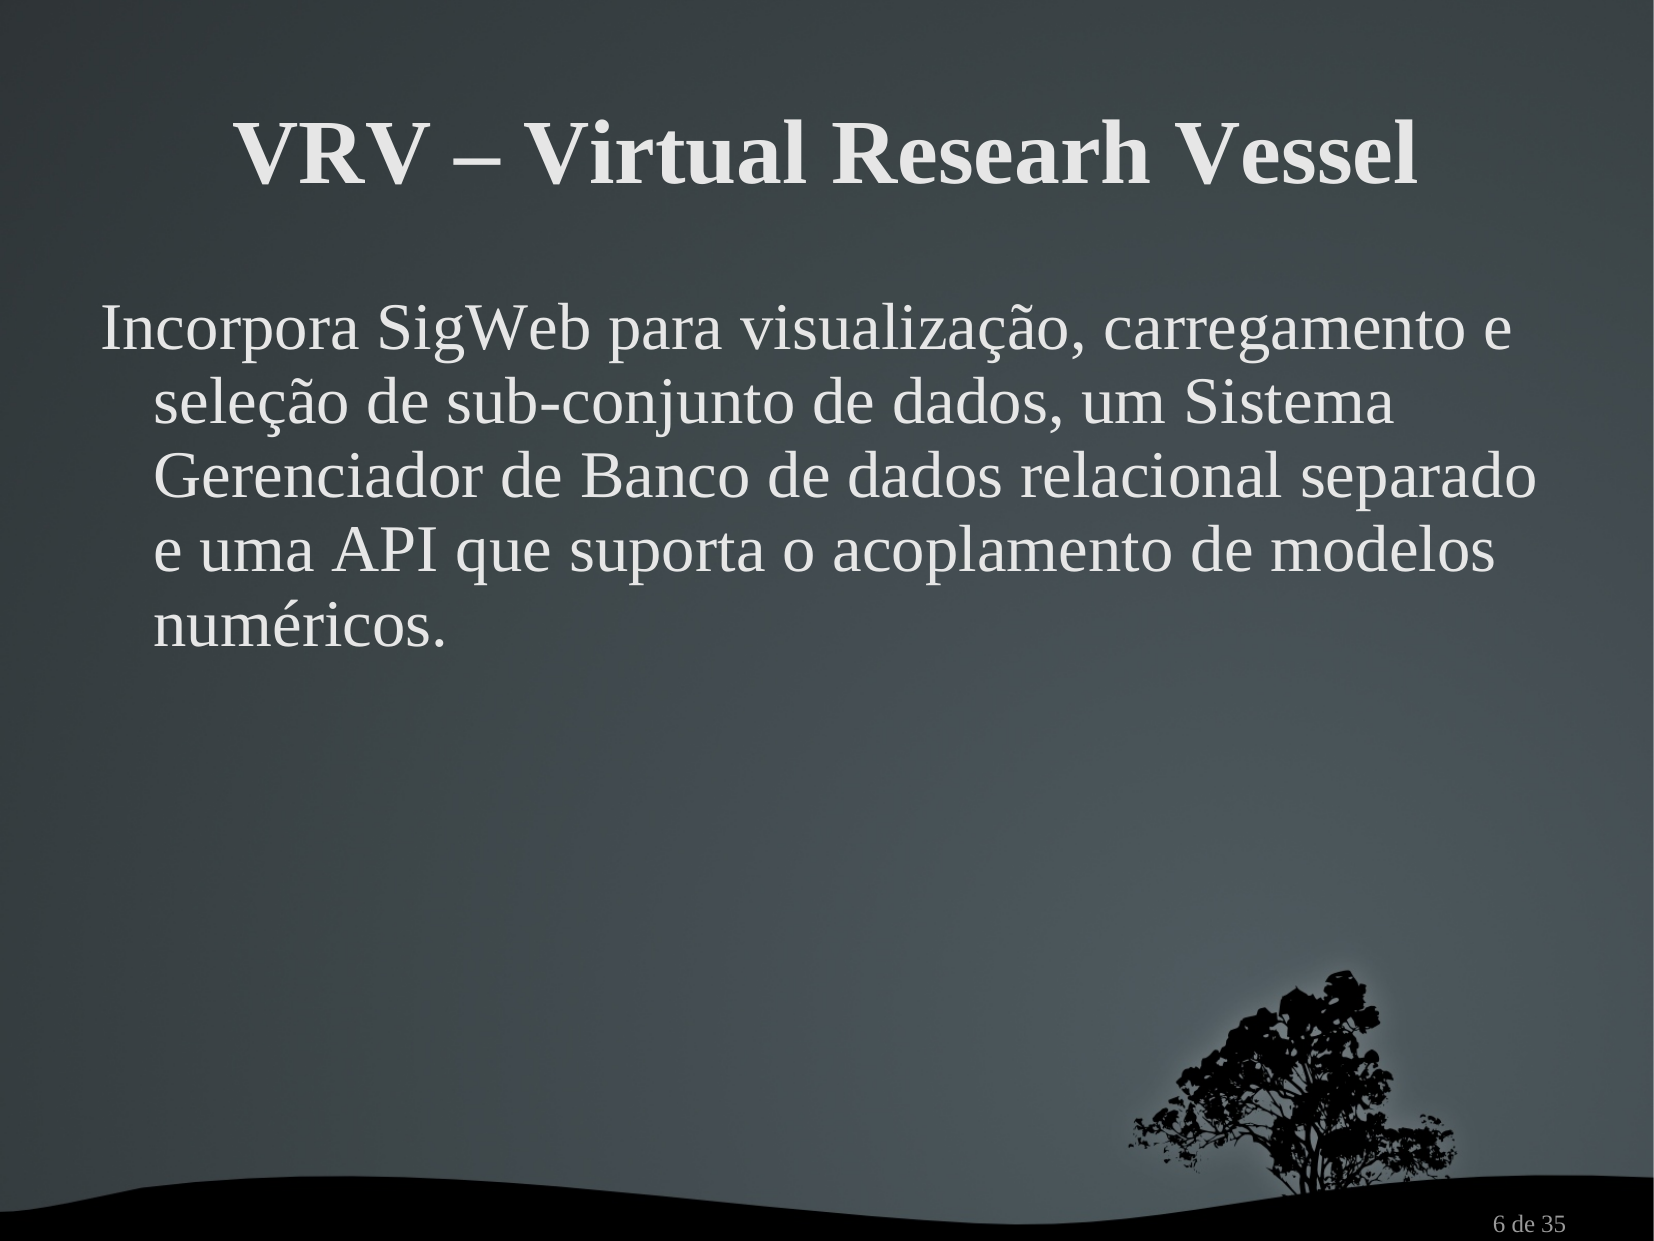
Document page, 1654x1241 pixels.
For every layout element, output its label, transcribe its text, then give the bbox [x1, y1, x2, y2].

list Incorpora SigWeb para visualização, carregamento e seleção de sub-conjunto de dados, um Sistema Gerenciador de Banco de dados relacional separado e uma API que suporta o acoplamento de modelos numéricos. [82, 290, 1571, 1094]
title VRV – Virtual Researh Vessel [82, 56, 1571, 250]
picture [0, 0, 1654, 1241]
